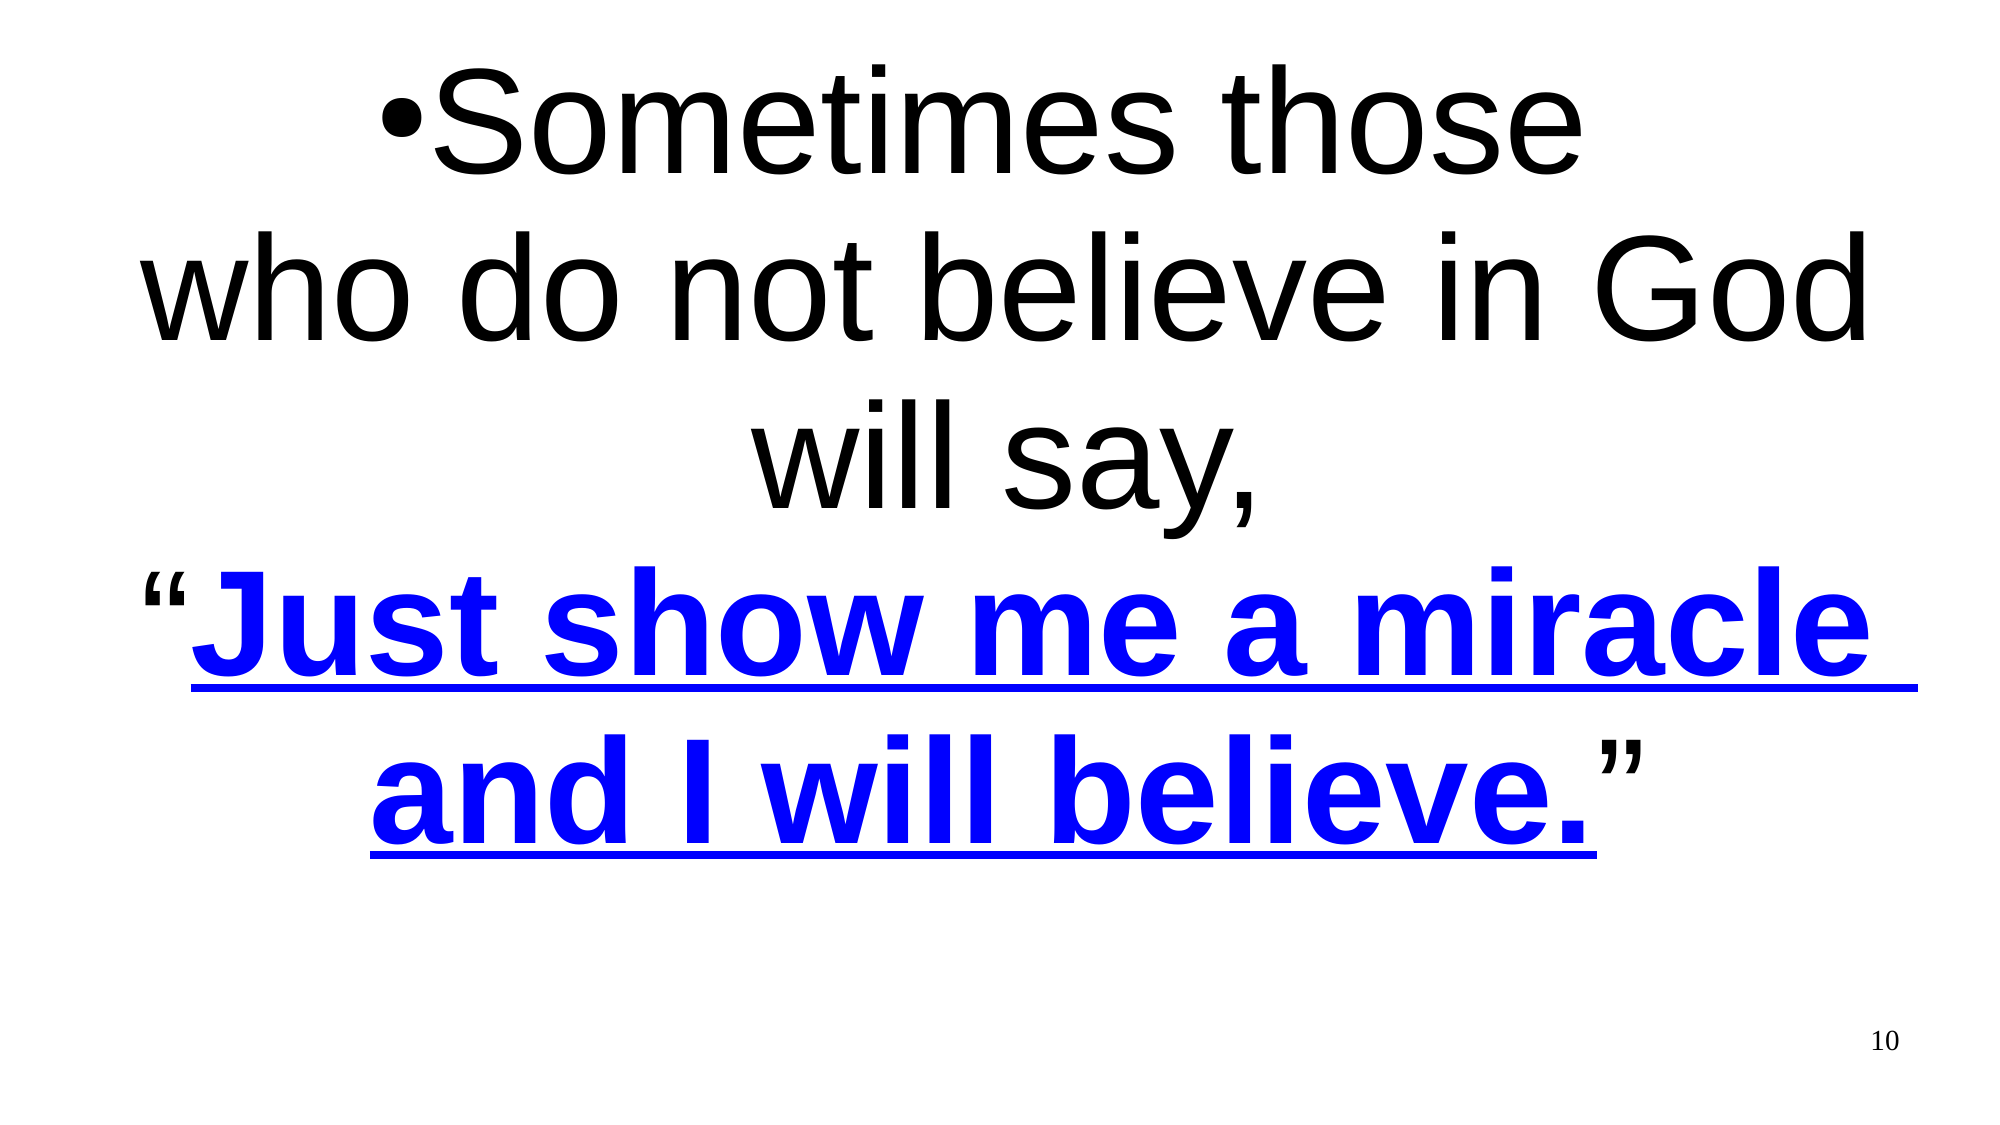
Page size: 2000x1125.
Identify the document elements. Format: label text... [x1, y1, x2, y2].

list Sometimes those who do not believe in God will say, “Just show me a miracle and I will believe.” [37, 37, 1951, 1088]
